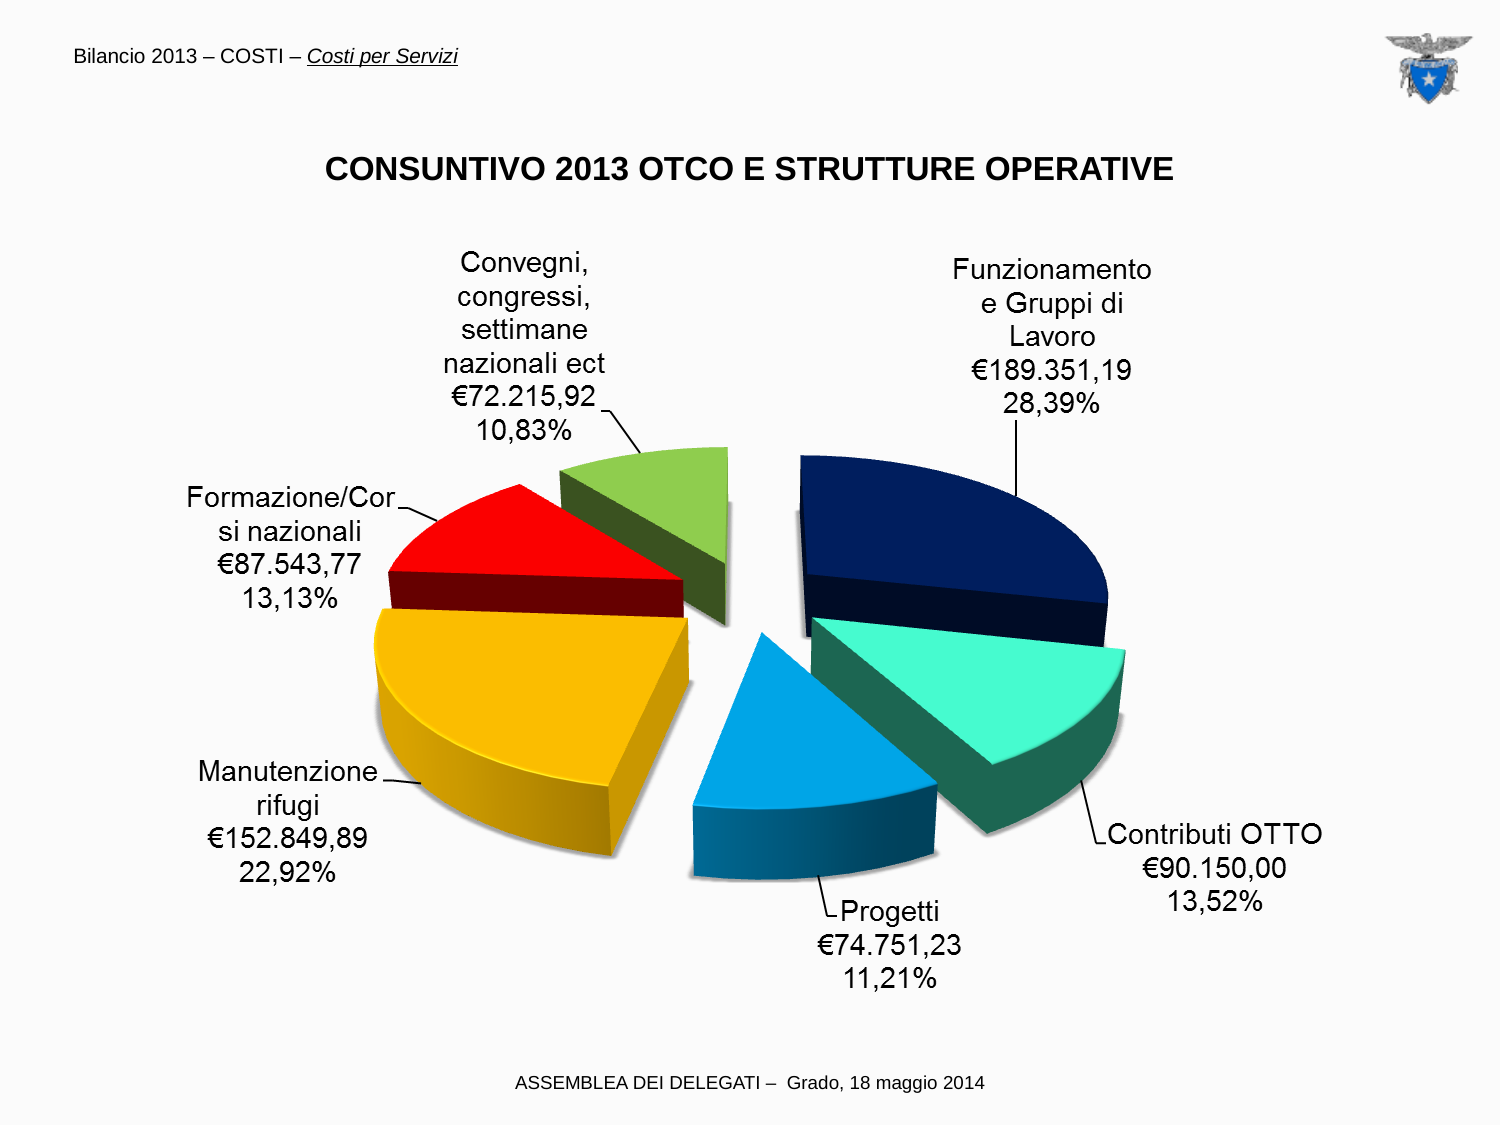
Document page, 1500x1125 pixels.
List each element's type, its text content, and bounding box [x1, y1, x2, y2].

text_box CONSUNTIVO 2013 OTCO E STRUTTURE OPERATIVE [259, 146, 1241, 189]
text_box Bilancio 2013 – COSTI – Costi per Servizi [58, 35, 504, 76]
picture [162, 233, 1359, 1005]
text_box ASSEMBLEA DEI DELEGATI – Grado, 18 maggio 2014 [262, 1062, 1238, 1101]
chart [164, 235, 1361, 1008]
picture [1382, 29, 1477, 112]
